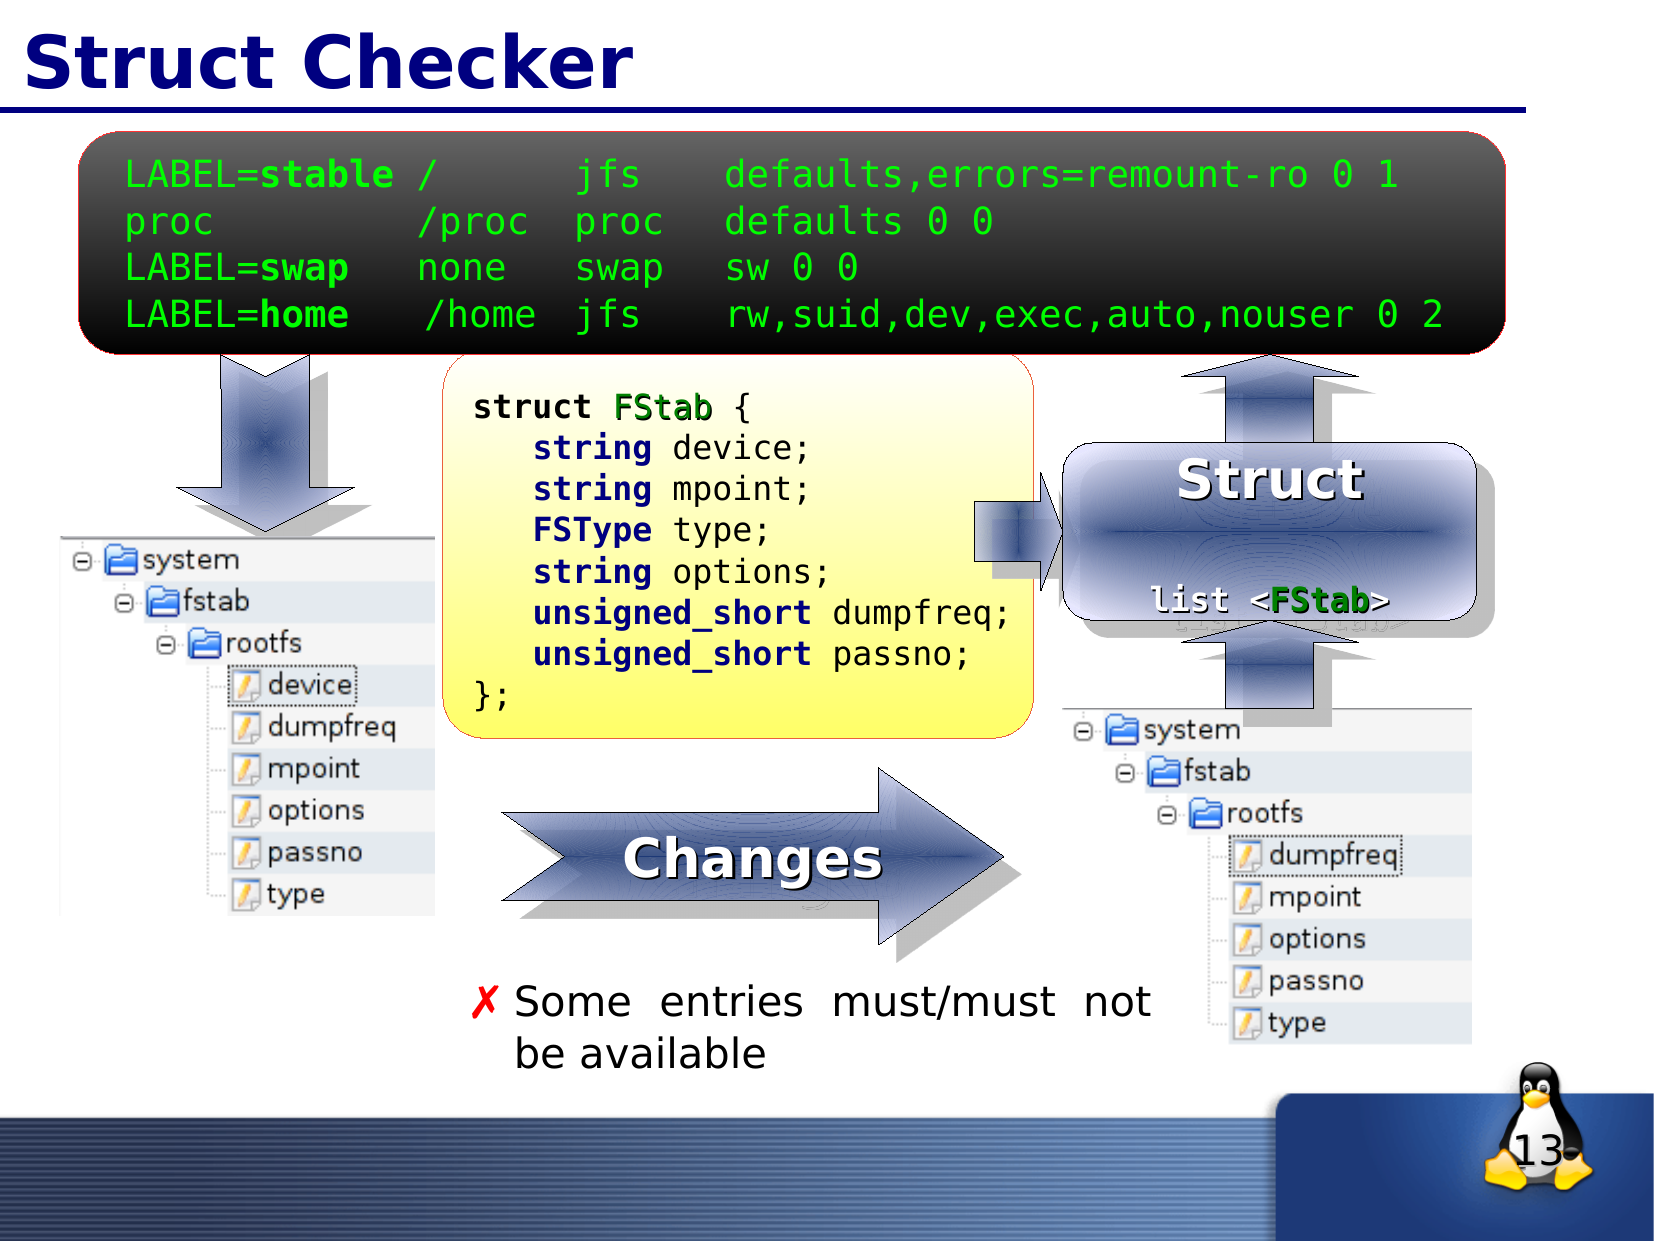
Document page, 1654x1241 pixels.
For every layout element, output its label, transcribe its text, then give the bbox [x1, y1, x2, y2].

text_box Struct Checker [22, 14, 1611, 111]
text_box Struct list <FStab> [1062, 442, 1477, 621]
text_box [78, 131, 1506, 739]
text_box struct FStab { string device; string mpoint; FSType type; string options; unsigned_short dumpfreq; unsigned_short passno; }; [472, 385, 1034, 712]
text_box <Nummer> [1312, 1122, 1565, 1178]
text_box [1181, 620, 1359, 709]
text_box LABEL=stable / jfs defaults,errors=remount-ro 0 1 proc /proc proc defaults 0 0 LABEL=swap none swap sw 0 0 LABEL=home /home jfs rw,suid,dev,exec,auto,nouser 0 2 [124, 151, 1460, 335]
text_box Some entries must/must not be available [472, 974, 1152, 1093]
picture [0, 1061, 1654, 1241]
text_box [1034, 472, 1062, 591]
picture [59, 536, 435, 916]
text_box Changes [501, 767, 1004, 945]
picture [1062, 708, 1472, 1051]
